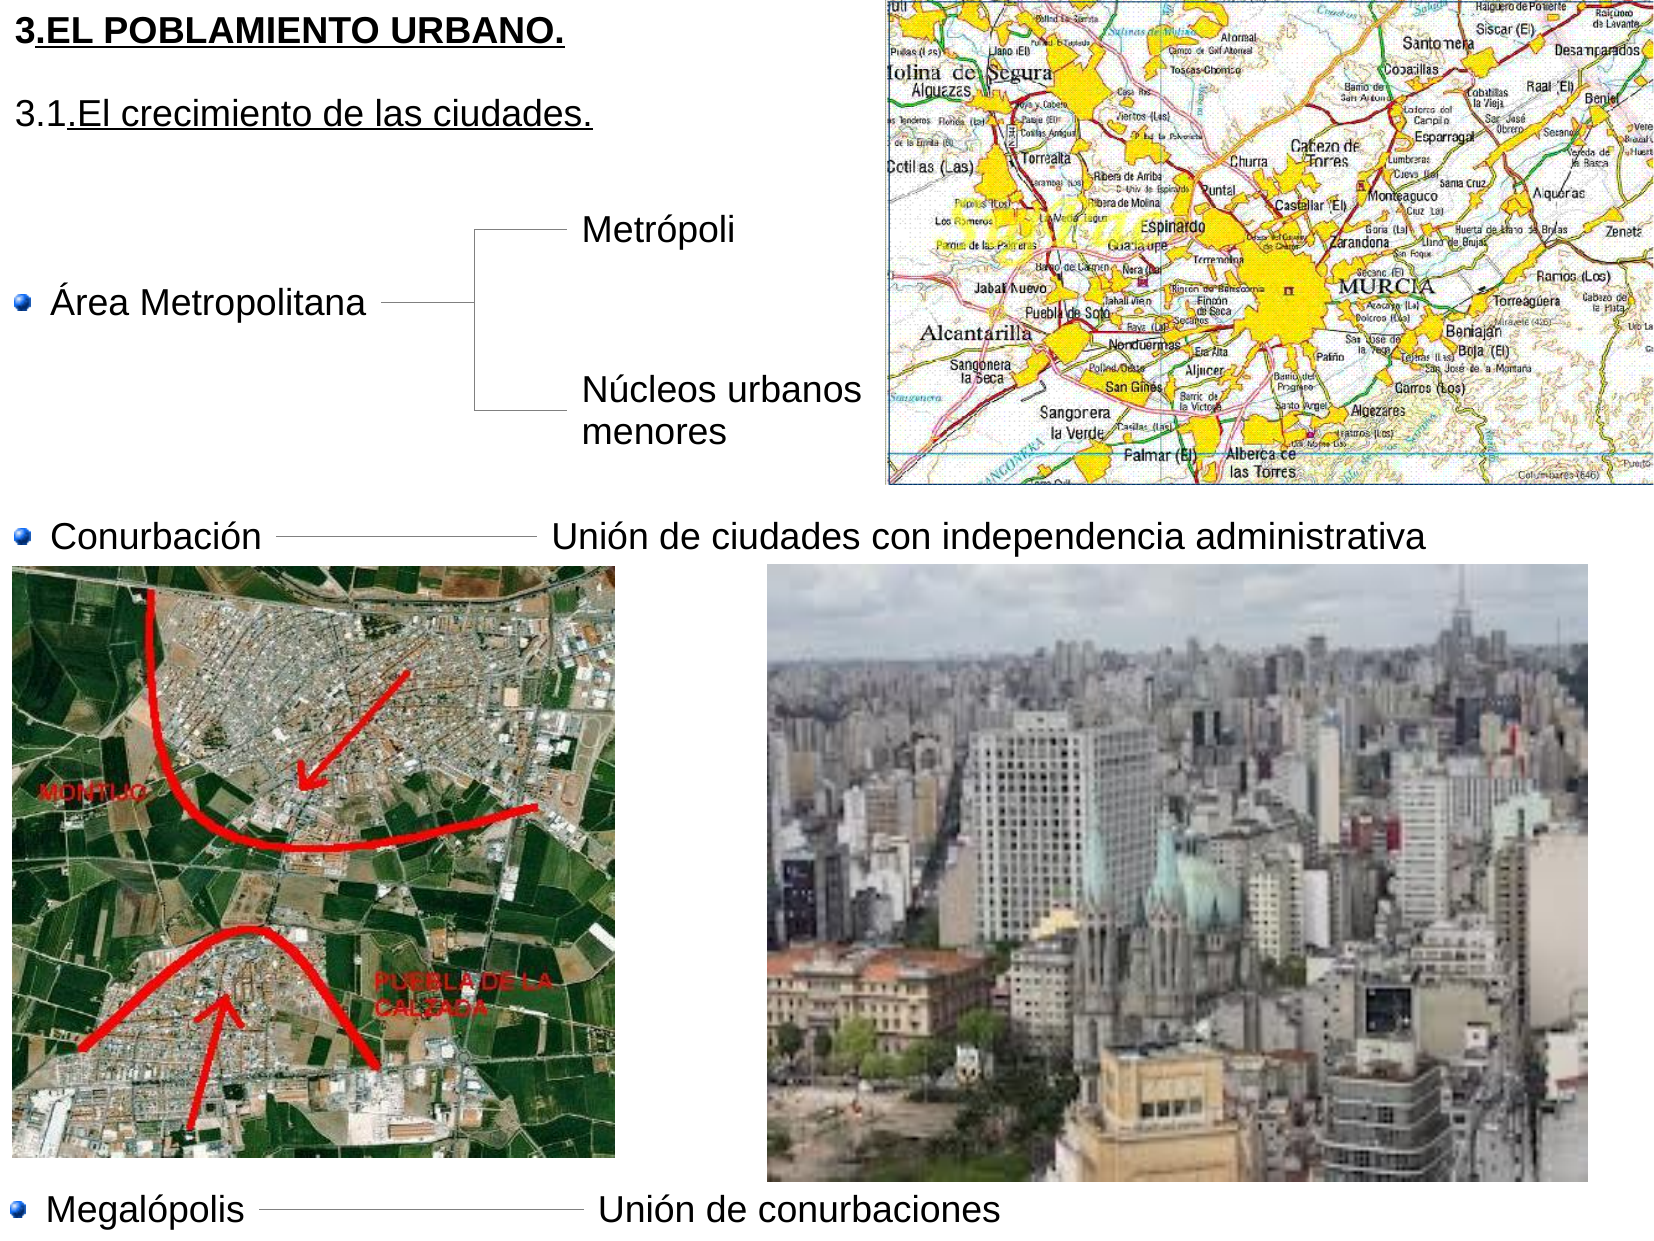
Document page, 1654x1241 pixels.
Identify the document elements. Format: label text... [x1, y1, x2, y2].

picture [885, 0, 1654, 485]
picture [767, 564, 1588, 1182]
text_box Megalópolis [0, 1181, 260, 1238]
text_box Conurbación [0, 507, 277, 565]
text_box Área Metropolitana [0, 273, 382, 331]
text_box Núcleos urbanos menores [566, 361, 885, 461]
text_box Metrópoli [566, 200, 751, 258]
text_box Unión de conurbaciones [583, 1181, 1016, 1238]
text_box 3.1.El crecimiento de las ciudades. [0, 84, 608, 142]
text_box 3.EL POBLAMIENTO URBANO. [0, 2, 581, 61]
text_box Unión de ciudades con independencia administrativa [536, 507, 1441, 565]
picture [12, 566, 615, 1158]
